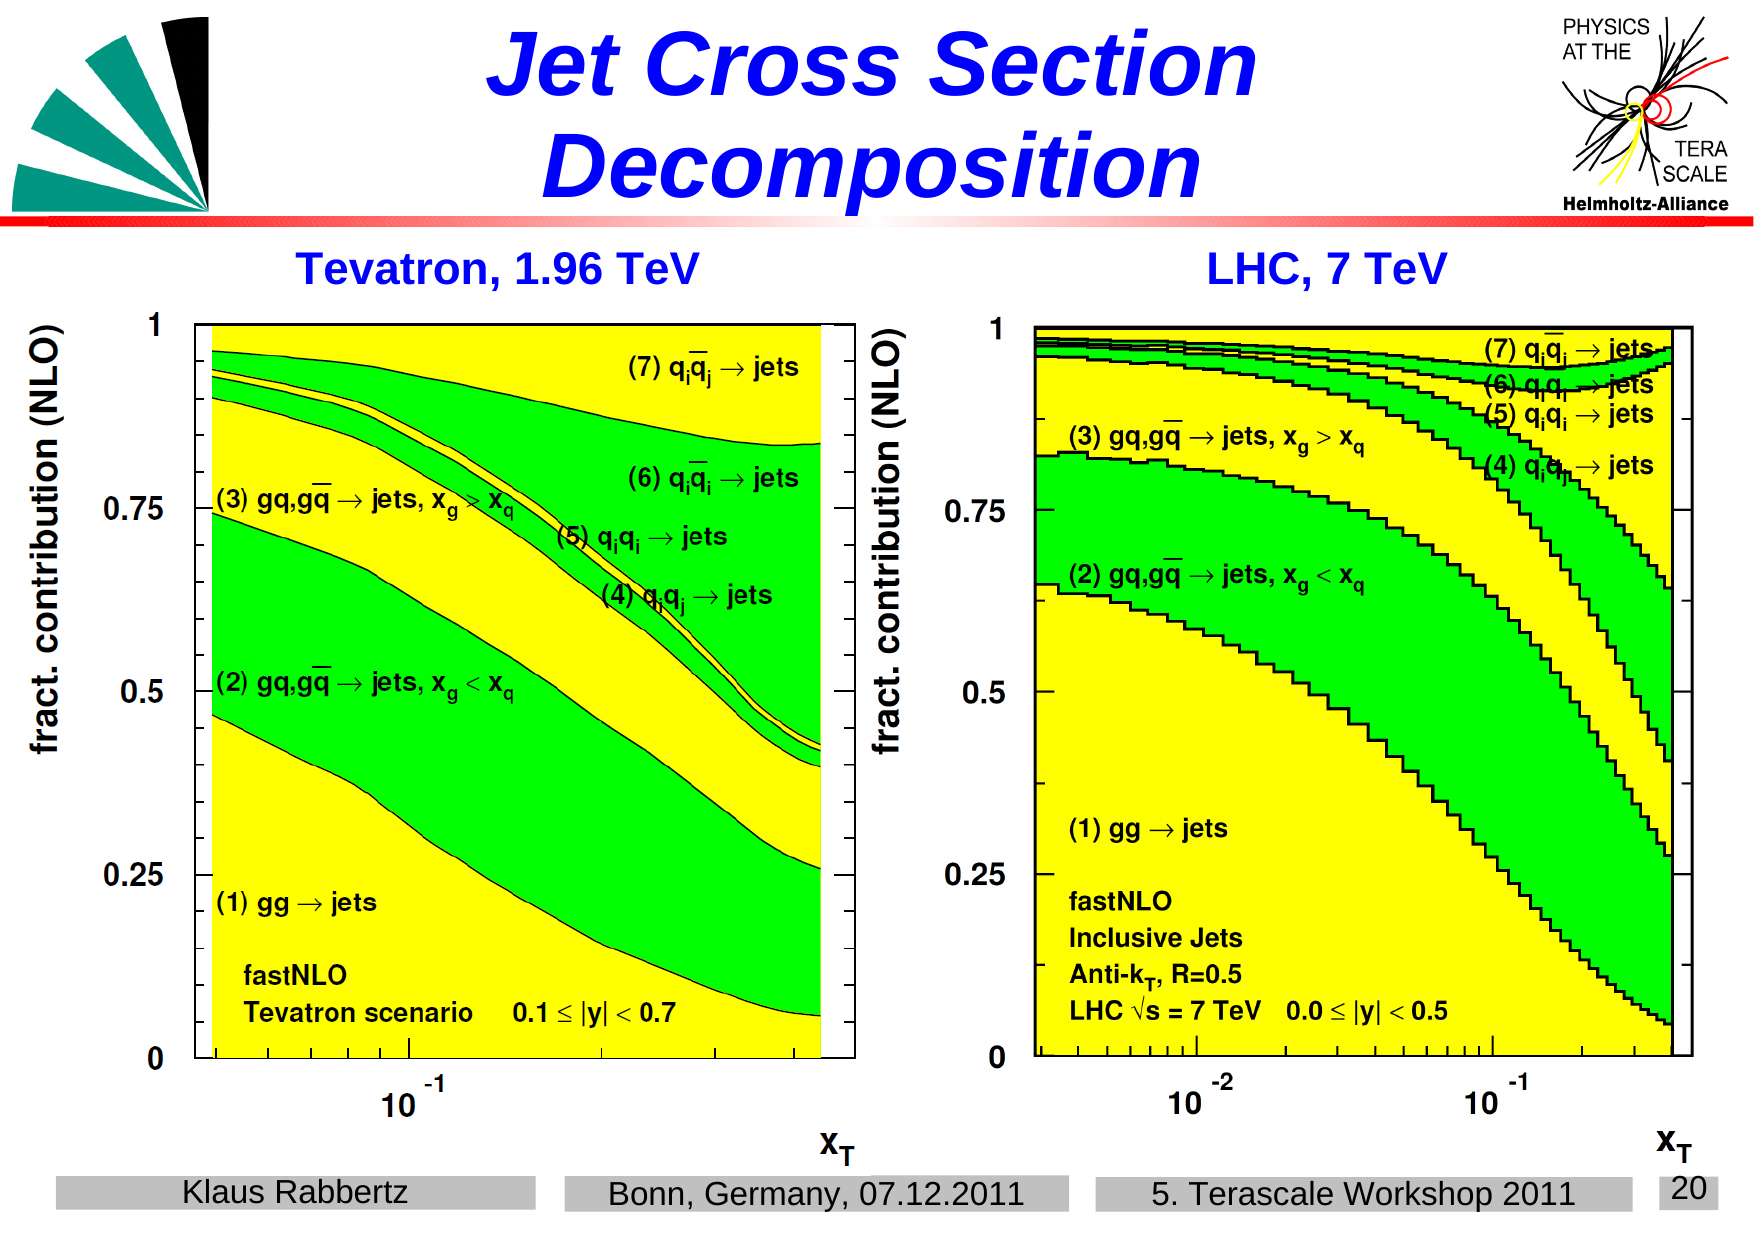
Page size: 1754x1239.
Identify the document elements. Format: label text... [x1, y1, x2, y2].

picture [12, 17, 209, 214]
picture [1546, 9, 1744, 223]
text_box LHC, 7 TeV [1194, 236, 1461, 301]
picture [19, 310, 1705, 1176]
title Jet Cross Section Decomposition [220, 11, 1525, 218]
text_box Tevatron, 1.96 TeV [283, 236, 713, 301]
